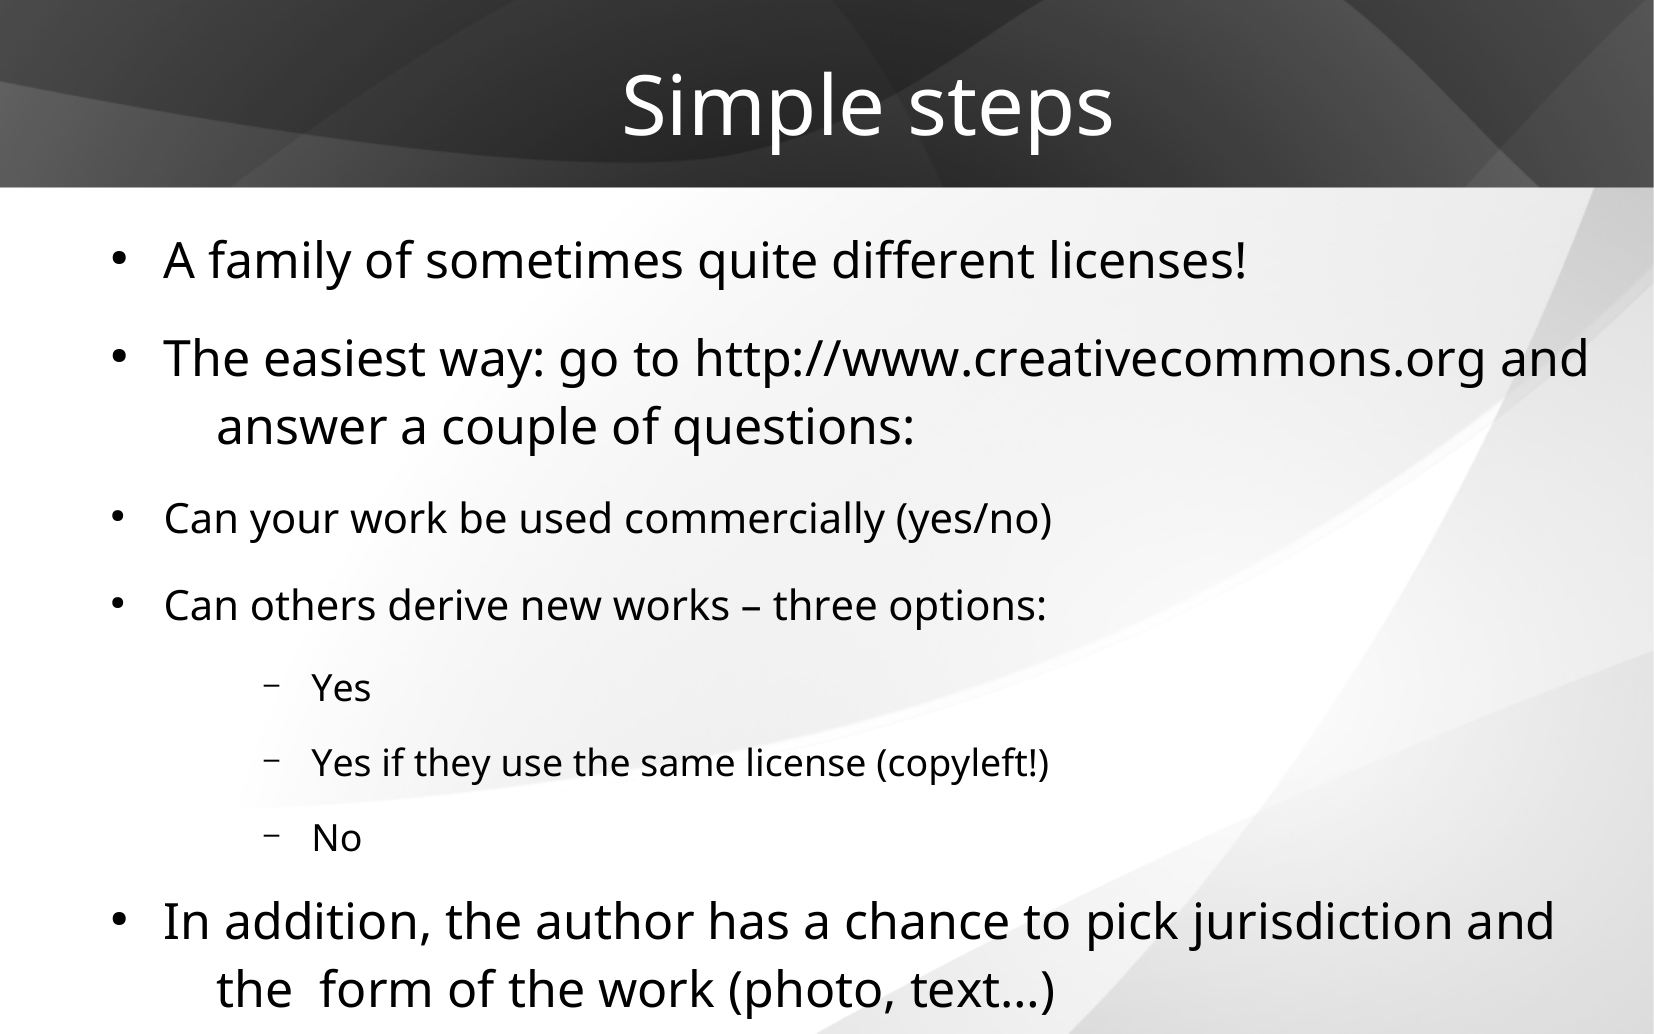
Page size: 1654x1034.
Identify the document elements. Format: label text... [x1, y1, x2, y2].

list A family of sometimes quite different licenses! The easiest way: go to http://www.creativecommons.org and answer a couple of questions: Can your work be used commercially (yes/no) Can others derive new works – three options: Yes Yes if they use the same license (copyleft!) No In addition, the author has a chance to pick jurisdiction and the form of the work (photo, text…) [75, 225, 1613, 1013]
picture [0, 0, 1654, 1034]
title Simple steps [124, 0, 1613, 208]
